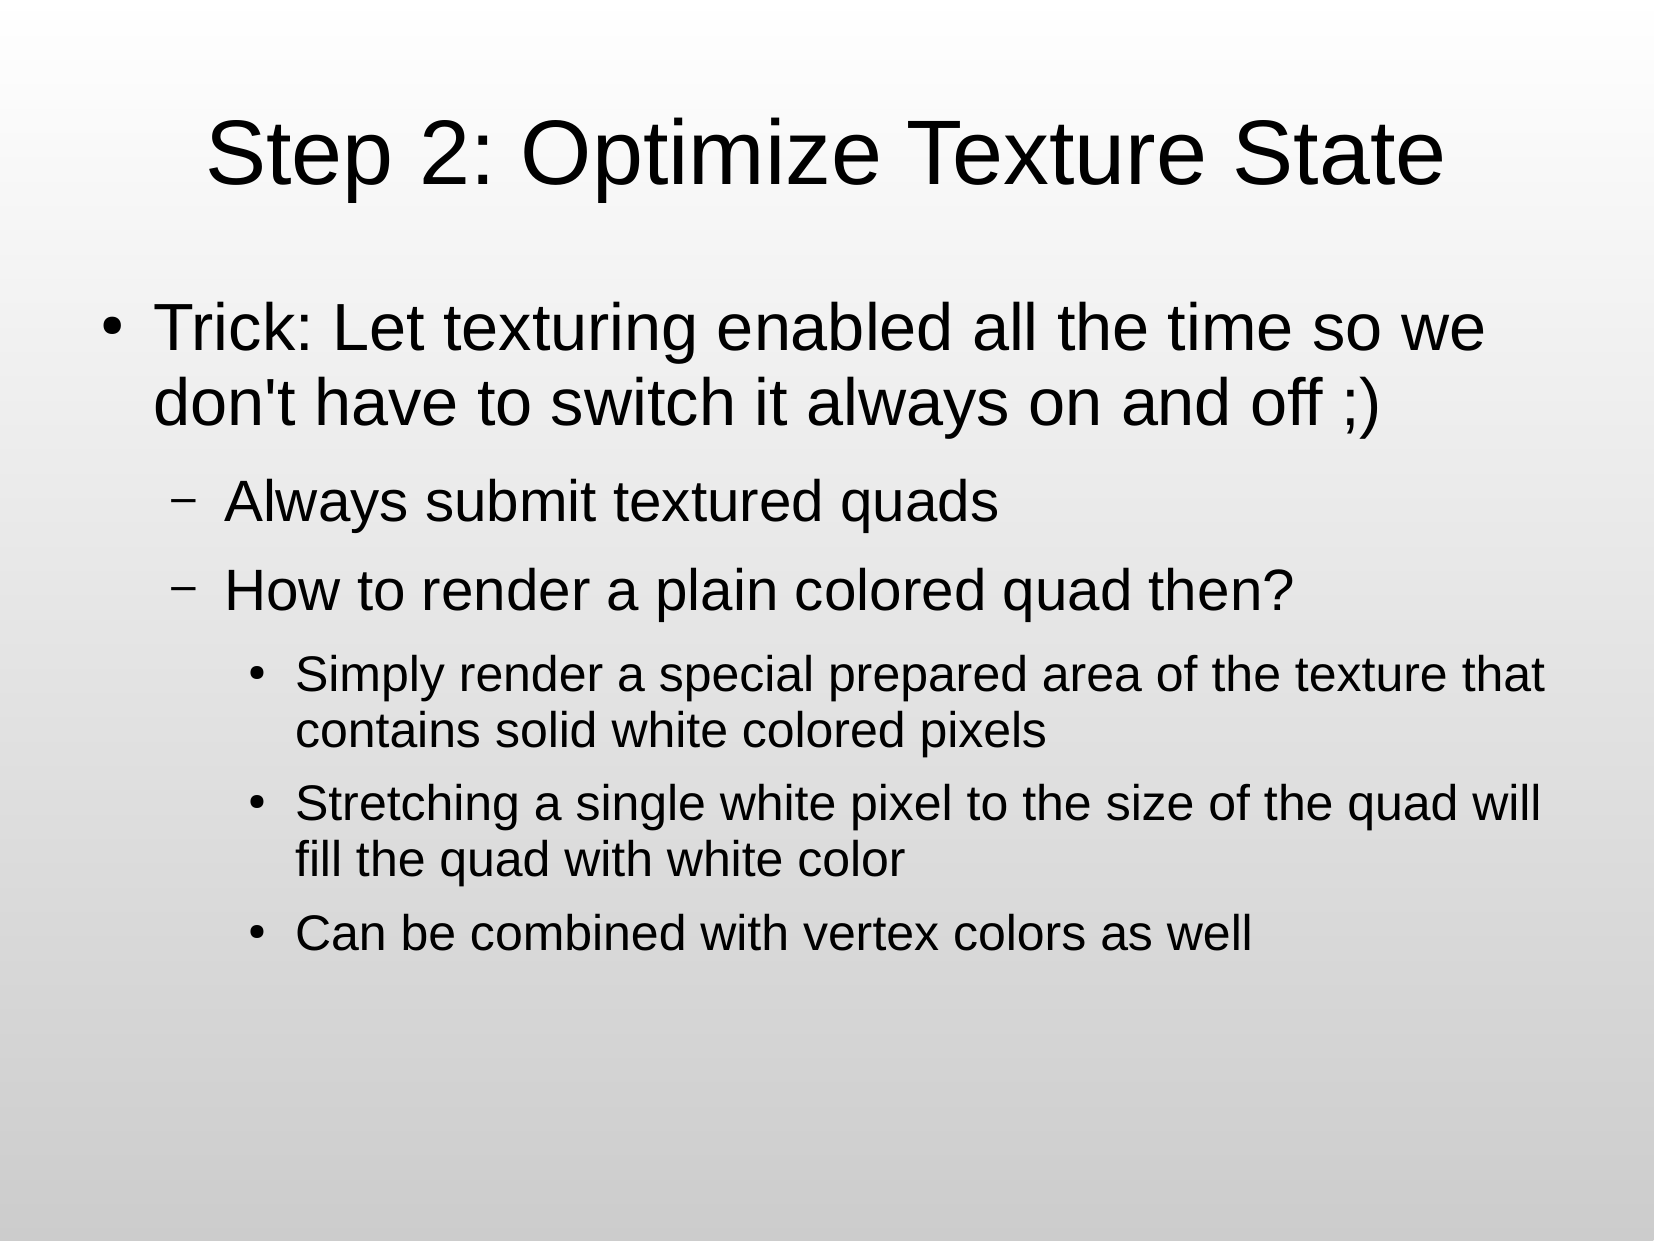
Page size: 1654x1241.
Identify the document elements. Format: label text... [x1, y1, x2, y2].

list Trick: Let texturing enabled all the time so we don't have to switch it always on and off ;) Always submit textured quads How to render a plain colored quad then? Simply render a special prepared area of the texture that contains solid white colored pixels Stretching a single white pixel to the size of the quad will fill the quad with white color Can be combined with vertex colors as well [82, 290, 1571, 1109]
title Step 2: Optimize Texture State [82, 49, 1571, 257]
